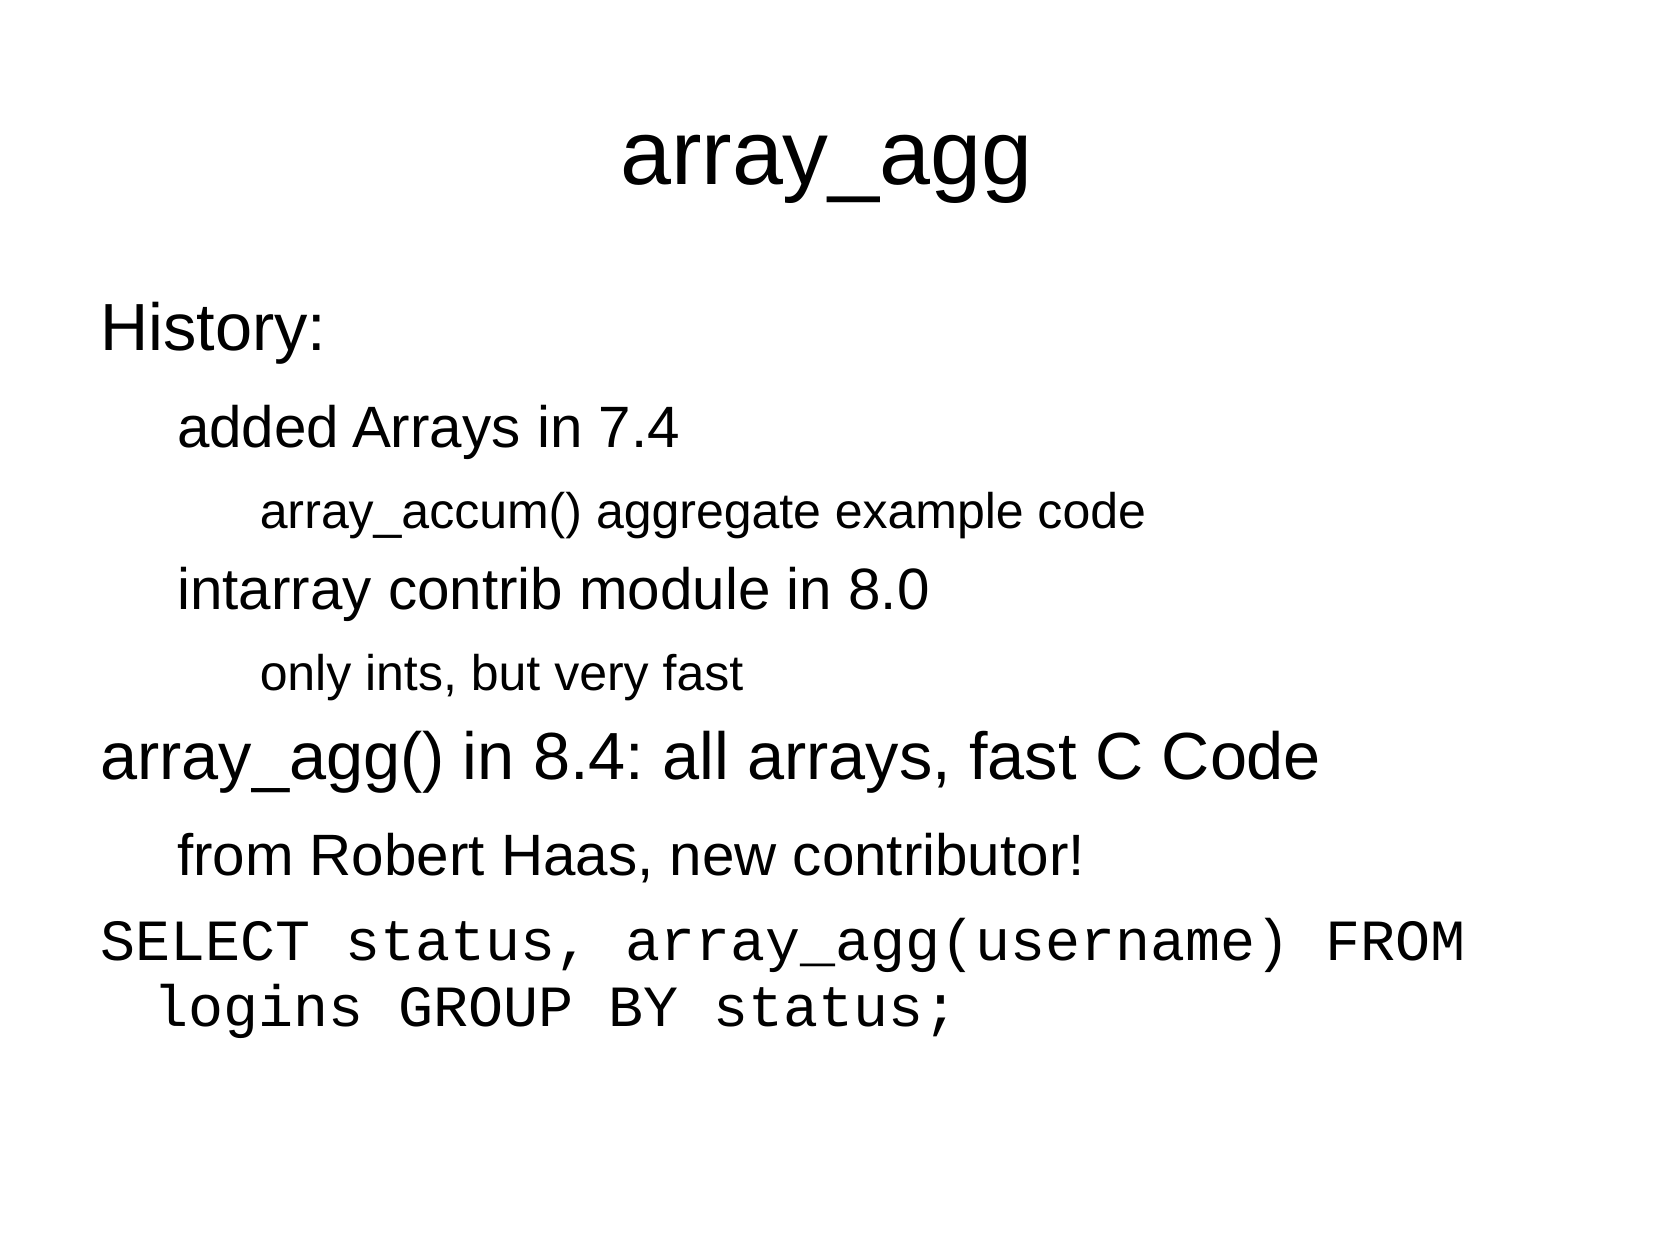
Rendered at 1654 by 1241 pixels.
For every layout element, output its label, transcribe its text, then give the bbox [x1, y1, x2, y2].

title array_agg [82, 49, 1571, 257]
list History: added Arrays in 7.4 array_accum() aggregate example code intarray contrib module in 8.0 only ints, but very fast array_agg() in 8.4: all arrays, fast C Code from Robert Haas, new contributor! SELECT status, array_agg(username) FROM logins GROUP BY status; [82, 290, 1571, 1094]
